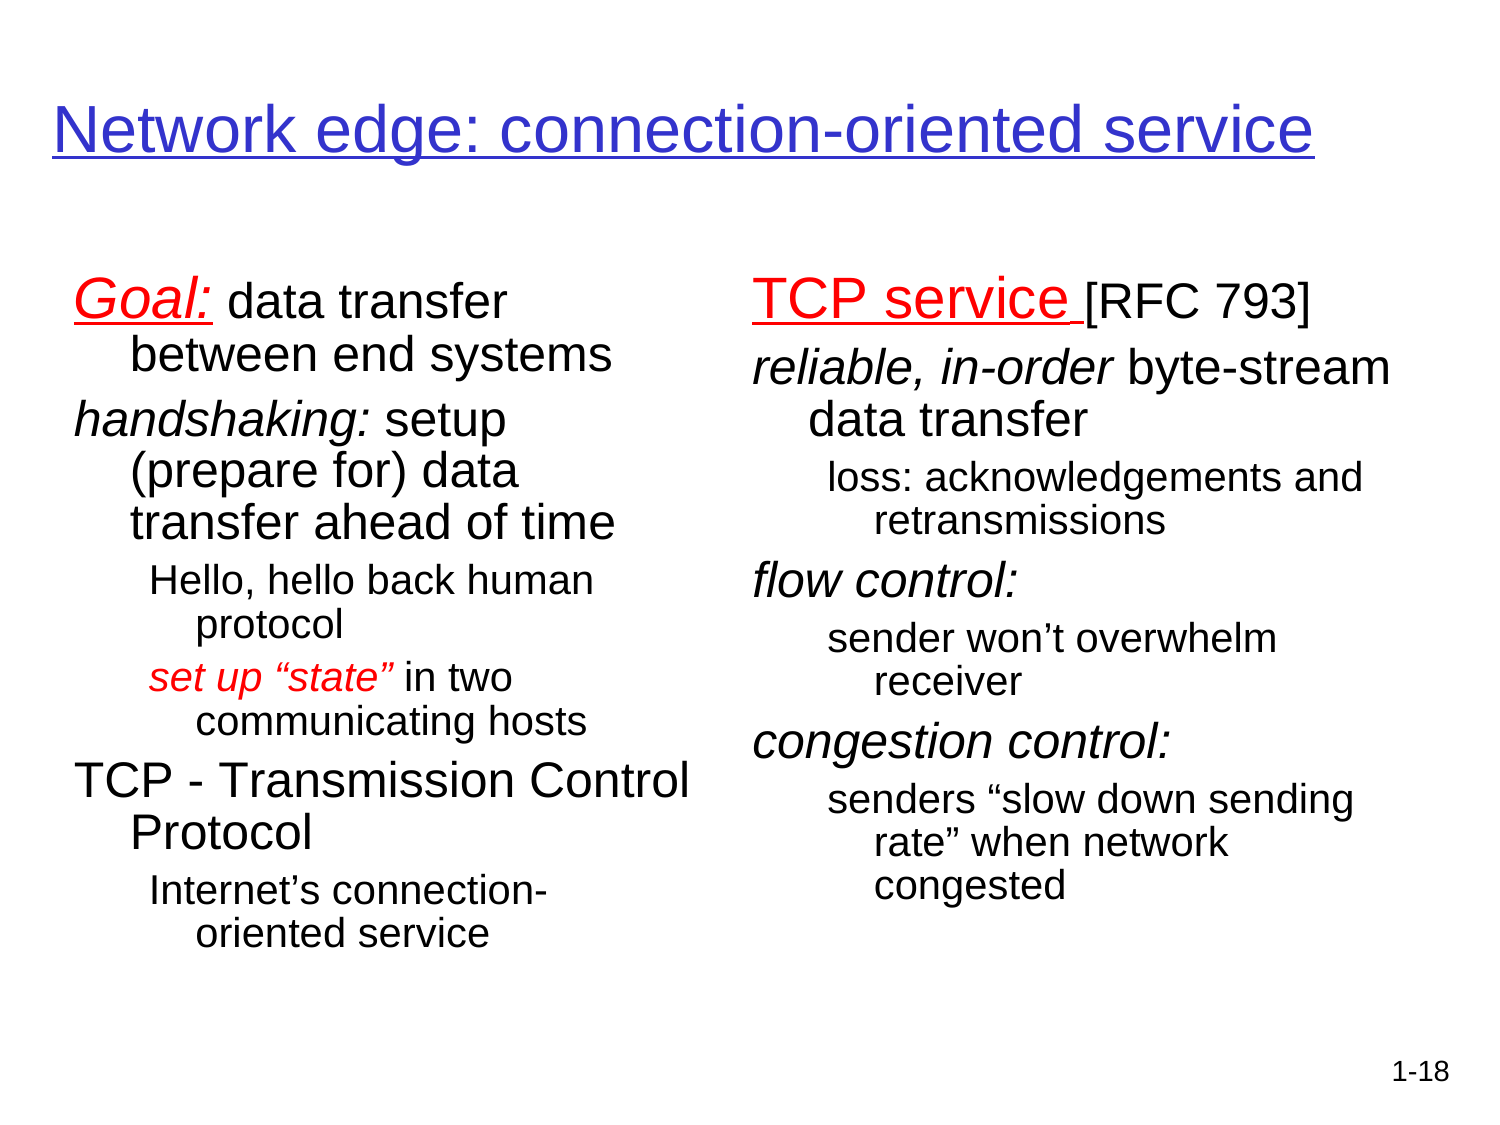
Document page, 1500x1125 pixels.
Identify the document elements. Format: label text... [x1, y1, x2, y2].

list TCP service [RFC 793] reliable, in-order byte-stream data transfer loss: acknowledgements and retransmissions flow control: sender won’t overwhelm receiver congestion control: senders “slow down sending rate” when network congested [737, 262, 1426, 1026]
list Goal: data transfer between end systems handshaking: setup (prepare for) data transfer ahead of time Hello, hello back human protocol set up “state” in two communicating hosts TCP - Transmission Control Protocol Internet’s connection-oriented service [59, 262, 713, 1070]
title Network edge: connection-oriented service [37, 37, 1425, 225]
